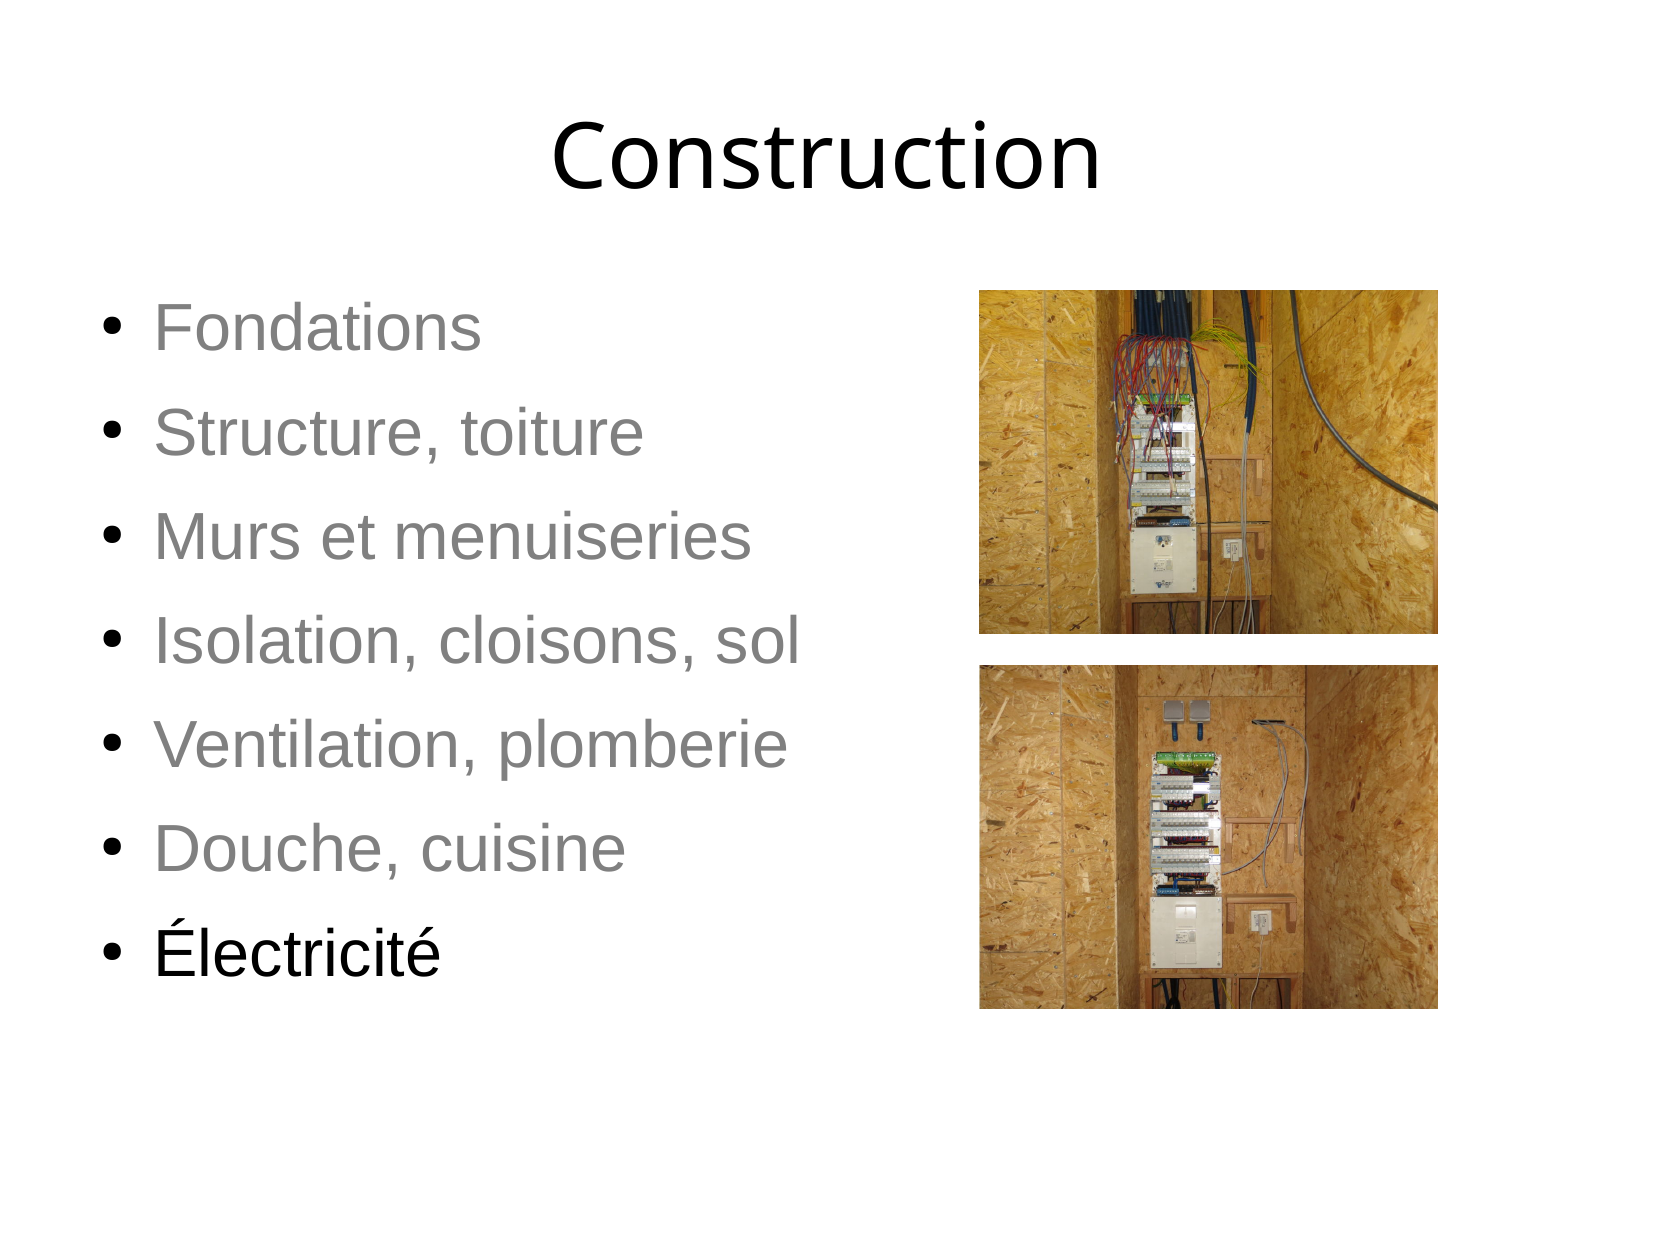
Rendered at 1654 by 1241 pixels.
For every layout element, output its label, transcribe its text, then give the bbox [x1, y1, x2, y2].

list Fondations Structure, toiture Murs et menuiseries Isolation, cloisons, sol Ventilation, plomberie Douche, cuisine Électricité [82, 290, 809, 1010]
picture [979, 665, 1438, 1009]
title Construction [82, 49, 1571, 257]
picture [979, 290, 1438, 634]
